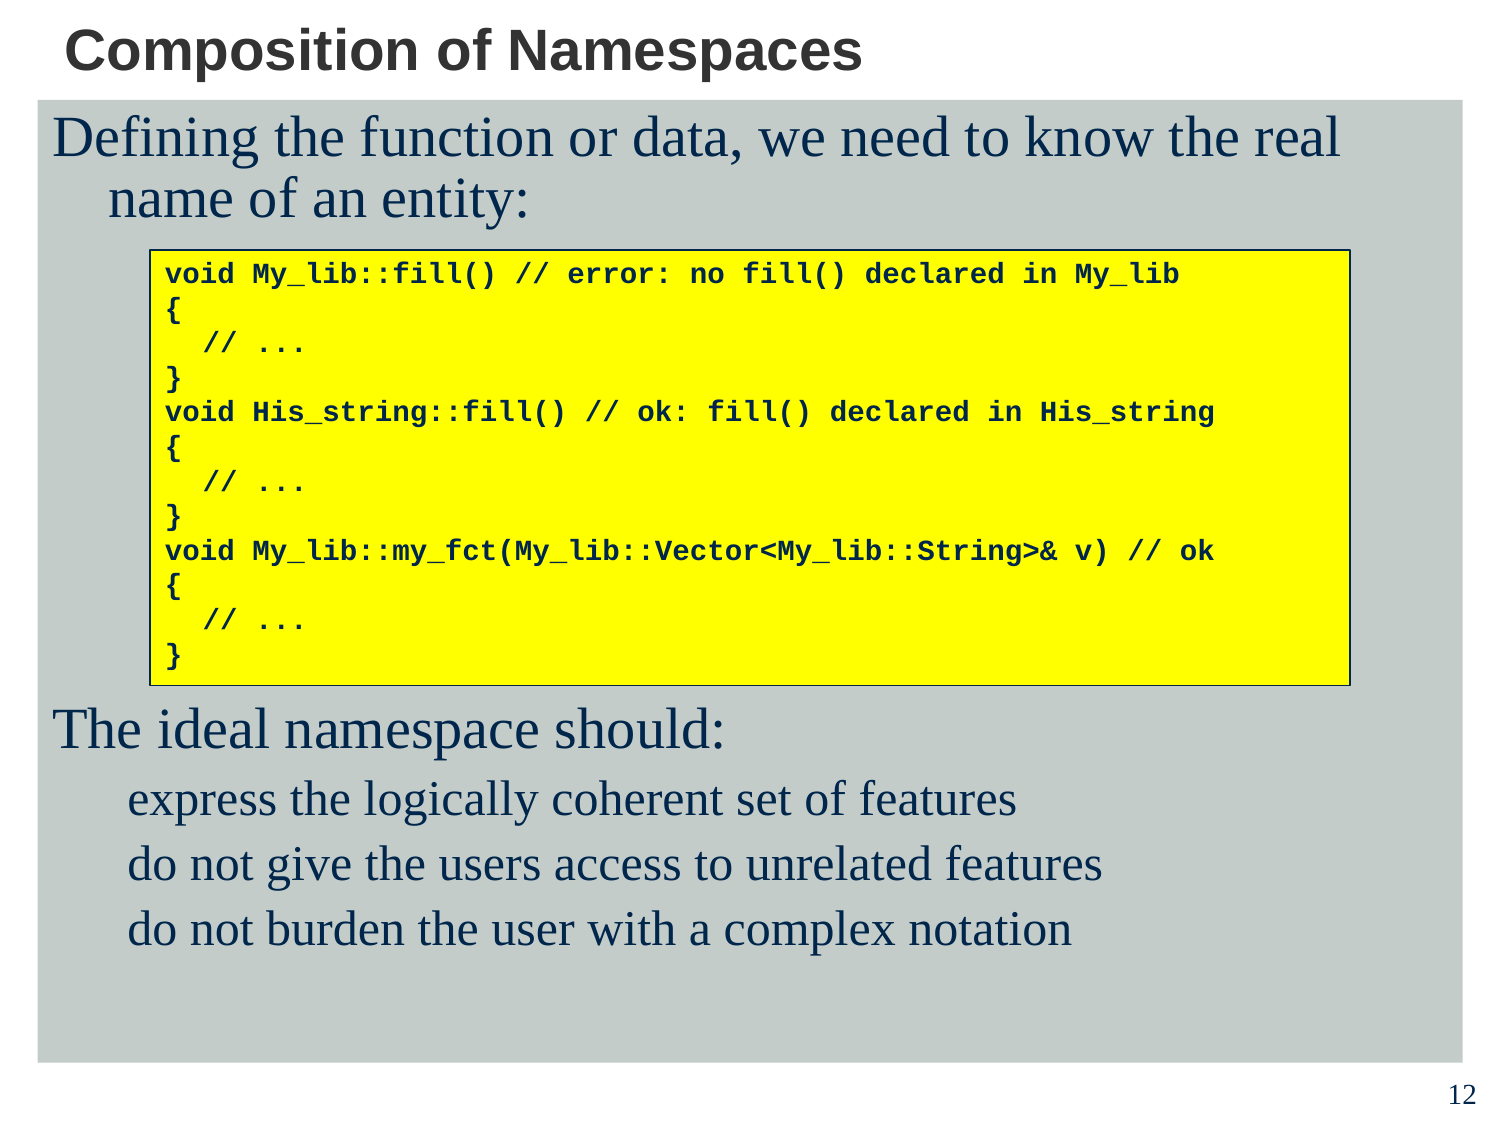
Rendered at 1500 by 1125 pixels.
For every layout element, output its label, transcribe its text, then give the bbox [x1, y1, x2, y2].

list Defining the function or data, we need to know the real name of an entity: The ideal namespace should: express the logically coherent set of features do not give the users access to unrelated features do not burden the user with a complex notation [37, 99, 1463, 1063]
title Composition of Namespaces [50, 0, 1450, 91]
text_box void My_lib::fill() // error: no fill() declared in My_lib { // ... } void His_string::fill() // ok: fill() declared in His_string { // ... } void My_lib::my_fct(My_lib::Vector<My_lib::String>& v) // ok { // ... } [150, 249, 1351, 787]
